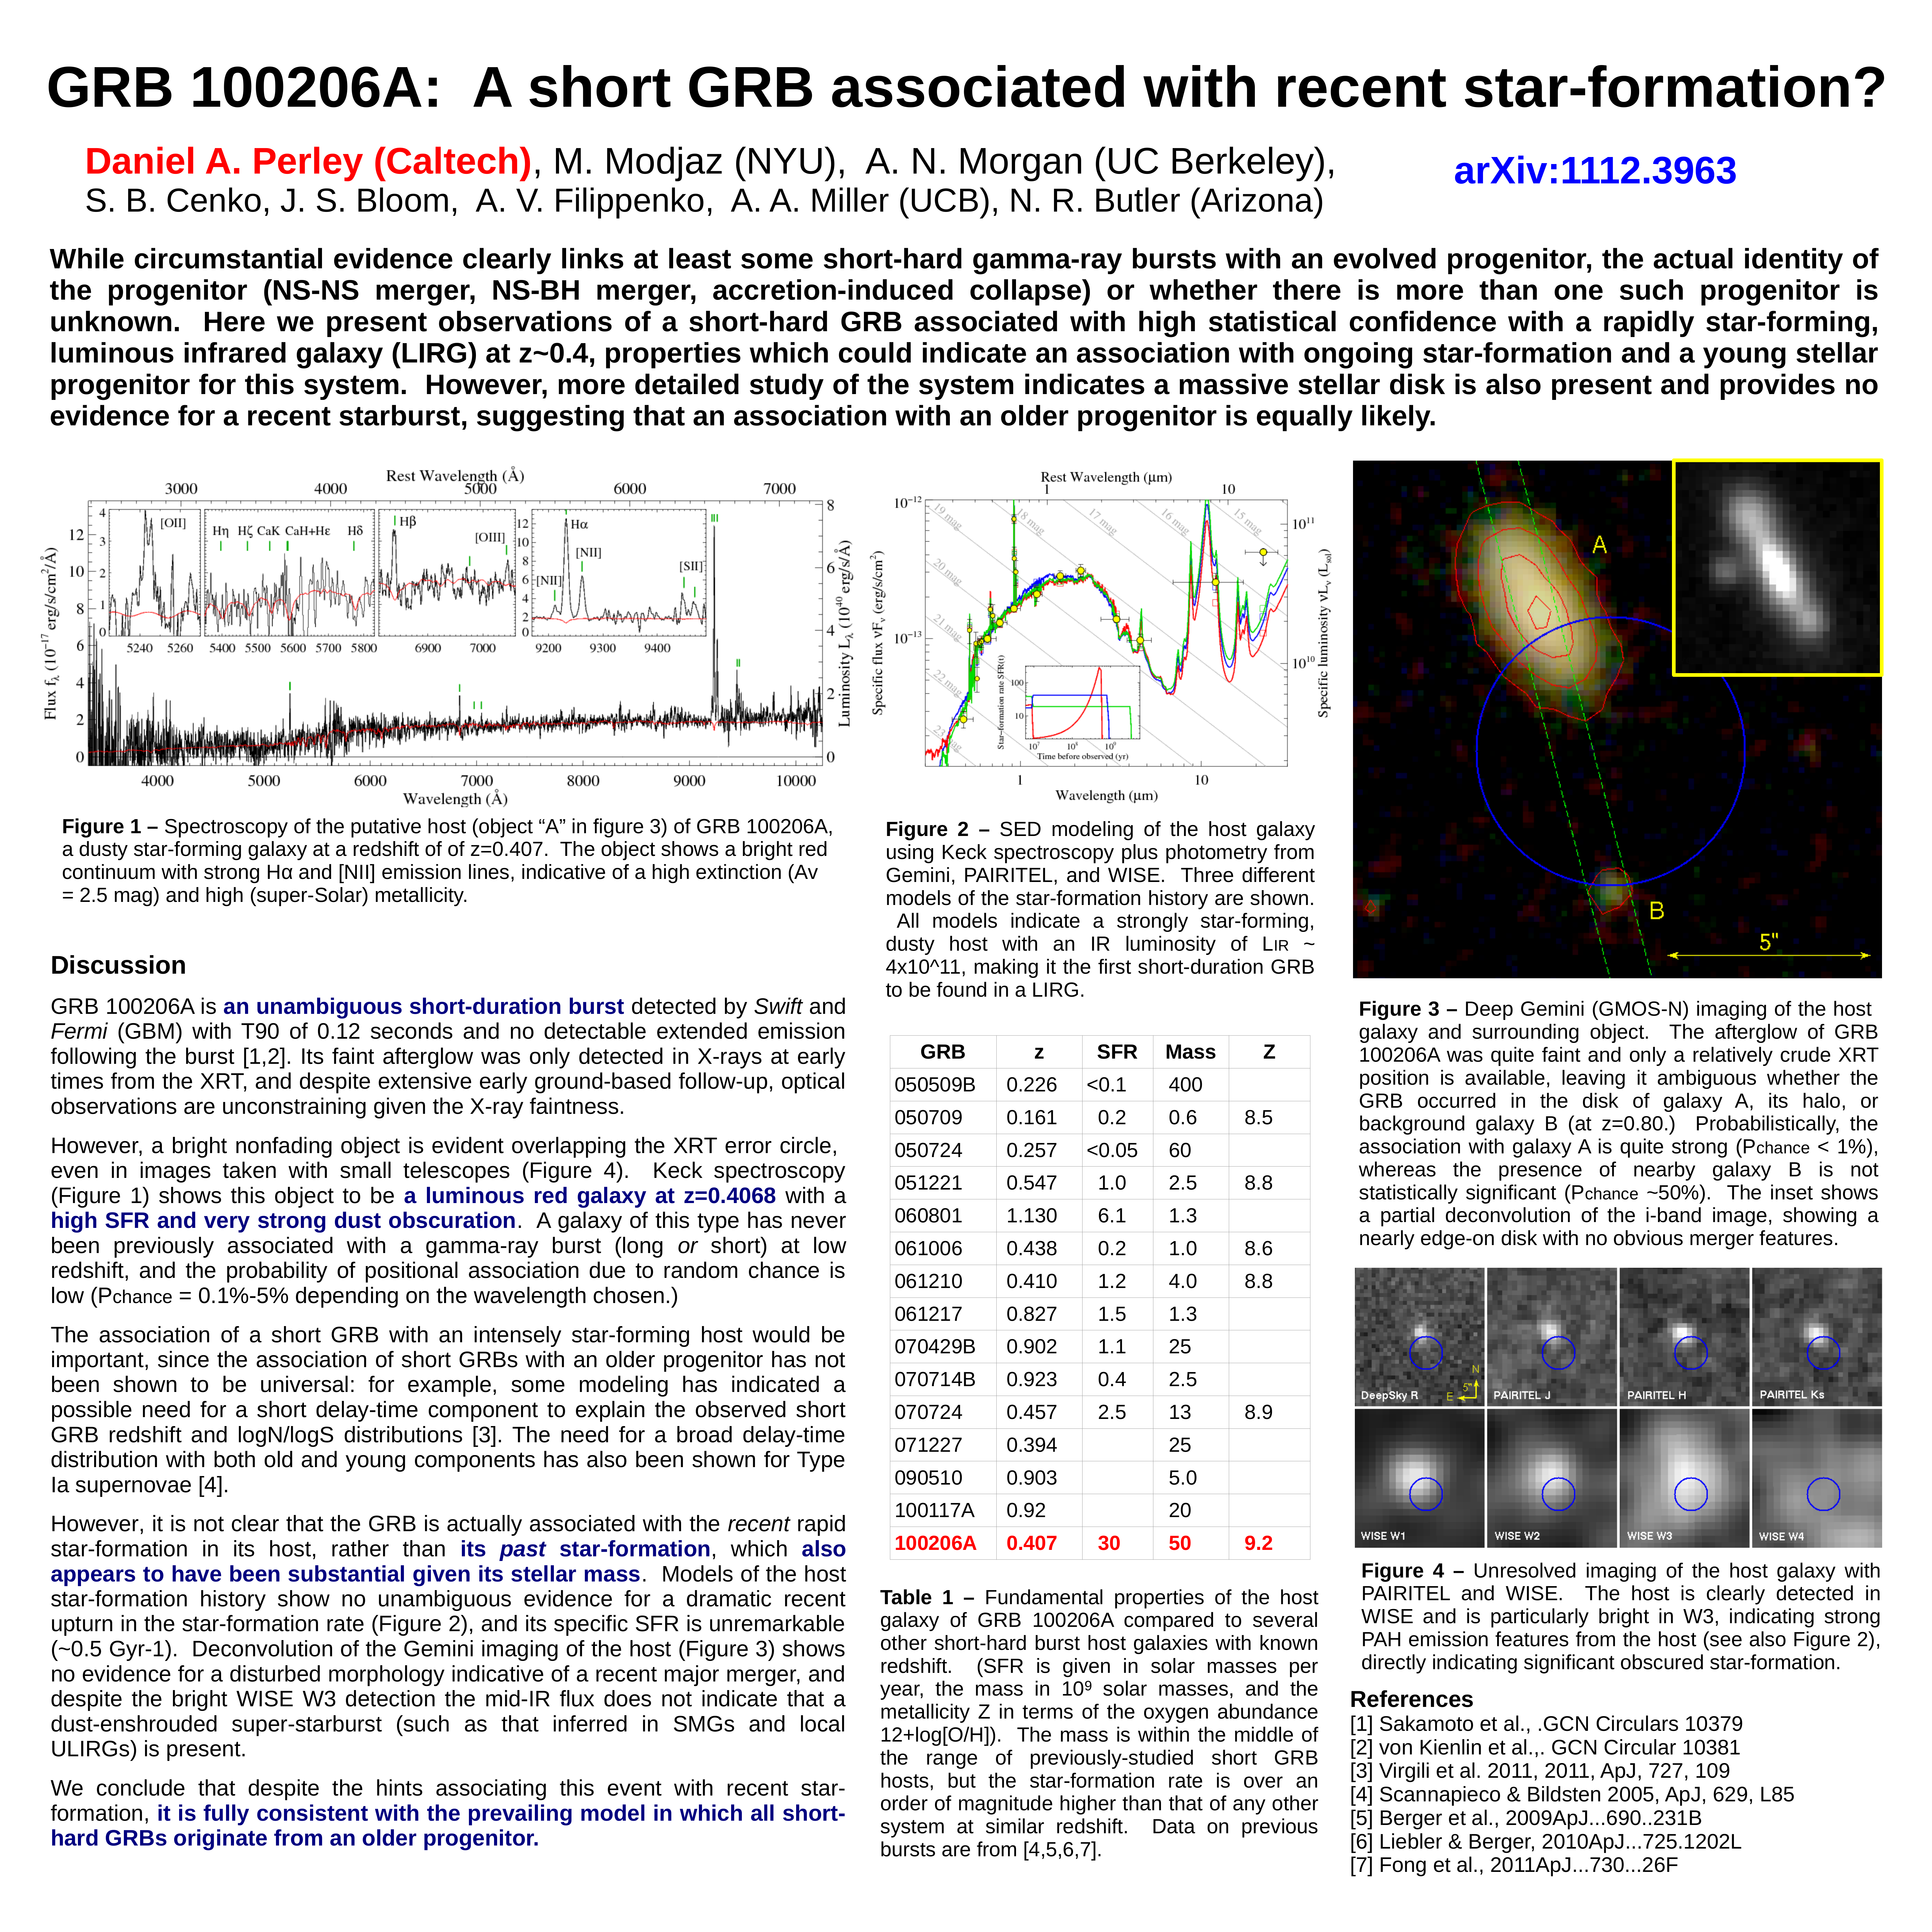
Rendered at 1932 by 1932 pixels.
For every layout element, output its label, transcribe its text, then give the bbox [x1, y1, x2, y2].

table_cell 100206A [890, 1527, 996, 1559]
table_cell 2.5 [1083, 1396, 1153, 1428]
table_cell [1229, 1134, 1310, 1166]
table_cell 2.5 [1153, 1363, 1229, 1396]
table_cell 8.6 [1229, 1232, 1310, 1265]
picture [1676, 462, 1880, 673]
table_cell 050724 [890, 1134, 996, 1166]
table_cell [1229, 1494, 1310, 1527]
table_cell 0.394 [997, 1429, 1082, 1461]
text_box arXiv:1112.3963 [1449, 146, 1771, 209]
table_cell 5.0 [1153, 1461, 1229, 1494]
table_cell 25 [1153, 1330, 1229, 1363]
table_cell 051221 [890, 1167, 996, 1199]
table_cell 0.407 [997, 1527, 1082, 1559]
text_box While circumstantial evidence clearly links at least some short-hard gamma-ray bursts with an evolved progenitor, the actual identity of the progenitor (NS-NS merger, NS-BH merger, accretion-induced collapse) or whether there is more than one such progenitor is unknown. Here we present observations of a short-hard GRB associated with high statistical confidence with a rapidly star-forming, luminous infrared galaxy (LIRG) at z~0.4, properties which could indicate an association with ongoing star-formation and a young stellar progenitor for this system. However, more detailed study of the system indicates a massive stellar disk is also present and provides no evidence for a recent starburst, suggesting that an association with an older progenitor is equally likely. [45, 240, 1886, 434]
table_cell 0.438 [997, 1232, 1082, 1265]
text_box Figure 1 – Spectroscopy of the putative host (object “A” in figure 3) of GRB 100206A, a dusty star-forming galaxy at a redshift of of z=0.407. The object shows a bright red continuum with strong Hα and [NII] emission lines, indicative of a high extinction (Av = 2.5 mag) and high (super-Solar) metallicity. [57, 812, 840, 909]
table_header GRB [890, 1036, 996, 1068]
table_cell 061217 [890, 1298, 996, 1330]
table_cell 090510 [890, 1461, 996, 1494]
picture [1353, 461, 1882, 978]
table_header z [997, 1036, 1082, 1068]
table_cell 0.903 [997, 1461, 1082, 1494]
table_cell [1229, 1461, 1310, 1494]
table_cell 1.1 [1083, 1330, 1153, 1363]
picture [36, 466, 863, 807]
table_cell 0.547 [997, 1167, 1082, 1199]
table_cell 8.8 [1229, 1265, 1310, 1298]
text_box References [1] Sakamoto et al., .GCN Circulars 10379 [2] von Kienlin et al.,. GCN Circular 10381 [3] Virgili et al. 2011, 2011, ApJ, 727, 109 [4] Scannapieco & Bildsten 2005, ApJ, 629, L85 [5] Berger et al., 2009ApJ...690..231B [6] Liebler & Berger, 2010ApJ...725.1202L [7] Fong et al., 2011ApJ...730...26F [1345, 1684, 1886, 1903]
table_header Mass [1153, 1036, 1229, 1068]
table_cell 60 [1153, 1134, 1229, 1166]
table_cell 0.902 [997, 1330, 1082, 1363]
table_cell 1.5 [1083, 1298, 1153, 1330]
table_cell 070724 [890, 1396, 996, 1428]
table_cell 0.161 [997, 1101, 1082, 1134]
table_cell [1229, 1330, 1310, 1363]
text_box Daniel A. Perley (Caltech), M. Modjaz (NYU), A. N. Morgan (UC Berkeley), S. B. Cenko, J. S. Bloom, A. V. Filippenko, A. A. Miller (UCB), N. R. Butler (Arizona) [80, 138, 1380, 230]
table_cell 2.5 [1153, 1167, 1229, 1199]
table_cell 25 [1153, 1429, 1229, 1461]
table_cell 0.2 [1083, 1101, 1153, 1134]
table_cell 9.2 [1229, 1527, 1310, 1559]
table_cell <0.05 [1083, 1134, 1153, 1166]
table_cell 8.8 [1229, 1167, 1310, 1199]
picture [865, 465, 1336, 807]
table_cell [1083, 1429, 1153, 1461]
table_header Z [1229, 1036, 1310, 1068]
table_cell 0.257 [997, 1134, 1082, 1166]
table_header SFR [1083, 1036, 1153, 1068]
table_cell [1083, 1494, 1153, 1527]
table_cell [1229, 1363, 1310, 1396]
table_cell 050509B [890, 1068, 996, 1101]
table_cell 30 [1083, 1527, 1153, 1559]
table_cell 0.2 [1083, 1232, 1153, 1265]
table_cell 8.9 [1229, 1396, 1310, 1428]
table_cell 0.6 [1153, 1101, 1229, 1134]
table_cell 1.130 [997, 1199, 1082, 1232]
text_box Figure 3 – Deep Gemini (GMOS-N) imaging of the host galaxy and surrounding object. The afterglow of GRB 100206A was quite faint and only a relatively crude XRT position is available, leaving it ambiguous whether the GRB occurred in the disk of galaxy A, its halo, or background galaxy B (at z=0.80.) Probabilistically, the association with galaxy A is quite strong (Pchance < 1%), whereas the presence of nearby galaxy B is not statistically significant (Pchance ~50%). The inset shows a partial deconvolution of the i-band image, showing a nearly edge-on disk with no obvious merger features. [1355, 995, 1884, 1252]
table_cell 1.0 [1083, 1167, 1153, 1199]
text_box Table 1 – Fundamental properties of the host galaxy of GRB 100206A compared to several other short-hard burst host galaxies with known redshift. (SFR is given in solar masses per year, the mass in 109 solar masses, and the metallicity Z in terms of the oxygen abundance 12+log[O/H]). The mass is within the middle of the range of previously-studied short GRB hosts, but the star-formation rate is over an order of magnitude higher than that of any other system at similar redshift. Data on previous bursts are from [4,5,6,7]. [876, 1583, 1324, 1864]
text_box GRB 100206A: A short GRB associated with recent star-formation? [42, 52, 1893, 121]
text_box Figure 2 – SED modeling of the host galaxy using Keck spectroscopy plus photometry from Gemini, PAIRITEL, and WISE. Three different models of the star-formation history are shown. All models indicate a strongly star-forming, dusty host with an IR luminosity of LIR ~ 4x10^11, making it the first short-duration GRB to be found in a LIRG. [881, 815, 1320, 1003]
table_cell 1.3 [1153, 1298, 1229, 1330]
table_cell 13 [1153, 1396, 1229, 1428]
table_cell [1229, 1298, 1310, 1330]
table_cell 4.0 [1153, 1265, 1229, 1298]
text_box Discussion GRB 100206A is an unambiguous short-duration burst detected by Swift and Fermi (GBM) with T90 of 0.12 seconds and no detectable extended emission following the burst [1,2]. Its faint afterglow was only detected in X-rays at early times from the XRT, and despite extensive early ground-based follow-up, optical observations are unconstraining given the X-ray faintness. However, a bright nonfading object is evident overlapping the XRT error circle, even in images taken with small telescopes (Figure 4). Keck spectroscopy (Figure 1) shows this object to be a luminous red galaxy at z=0.4068 with a high SFR and very strong dust obscuration. A galaxy of this type has never been previously associated with a gamma-ray burst (long or short) at low redshift, and the probability of positional association due to random chance is low (Pchance = 0.1%-5% depending on the wavelength chosen.) The association of a short GRB with an intensely star-forming host would be important, since the association of short GRBs with an older progenitor has not been shown to be universal: for example, some modeling has indicated a possible need for a short delay-time component to explain the observed short GRB redshift and logN/logS distributions [3]. The need for a broad delay-time distribution with both old and young components has also been shown for Type Ia supernovae [4]. However, it is not clear that the GRB is actually associated with the recent rapid star-formation in its host, rather than its past star-formation, which also appears to have been substantial given its stellar mass. Models of the host star-formation history show no unambiguous evidence for a dramatic recent upturn in the star-formation rate (Figure 2), and its specific SFR is unremarkable (~0.5 Gyr-1). Deconvolution of the Gemini imaging of the host (Figure 3) shows no evidence for a disturbed morphology indicative of a recent major merger, and despite the bright WISE W3 detection the mid-IR flux does not indicate that a dust-enshrouded super-starburst (such as that inferred in SMGs and local ULIRGs) is present. We conclude that despite the hints associating this event with recent star-formation, it is fully consistent with the prevailing model in which all short-hard GRBs originate from an older progenitor. [46, 949, 851, 1853]
table_cell 0.92 [997, 1494, 1082, 1527]
table_cell [1083, 1461, 1153, 1494]
table_cell 400 [1153, 1068, 1229, 1101]
table_cell 6.1 [1083, 1199, 1153, 1232]
table_cell 0.410 [997, 1265, 1082, 1298]
table_cell 100117A [890, 1494, 996, 1527]
text_box Figure 4 – Unresolved imaging of the host galaxy with PAIRITEL and WISE. The host is clearly detected in WISE and is particularly bright in W3, indicating strong PAH emission features from the host (see also Figure 2), directly indicating significant obscured star-formation. [1357, 1557, 1886, 1683]
table_cell 20 [1153, 1494, 1229, 1527]
table_cell 8.5 [1229, 1101, 1310, 1134]
picture [1355, 1268, 1884, 1548]
table_cell <0.1 [1083, 1068, 1153, 1101]
table_cell 1.3 [1153, 1199, 1229, 1232]
table_cell 0.827 [997, 1298, 1082, 1330]
table_cell 1.0 [1153, 1232, 1229, 1265]
table_cell 1.2 [1083, 1265, 1153, 1298]
table_cell 071227 [890, 1429, 996, 1461]
table_cell 50 [1153, 1527, 1229, 1559]
table_cell 061210 [890, 1265, 996, 1298]
table_cell 0.923 [997, 1363, 1082, 1396]
table_cell 060801 [890, 1199, 996, 1232]
table_cell [1229, 1068, 1310, 1101]
table_cell 070429B [890, 1330, 996, 1363]
table_cell [1229, 1429, 1310, 1461]
table_cell 0.4 [1083, 1363, 1153, 1396]
table_cell 070714B [890, 1363, 996, 1396]
table_cell 061006 [890, 1232, 996, 1265]
table_cell 050709 [890, 1101, 996, 1134]
table_cell [1229, 1199, 1310, 1232]
table_cell 0.226 [997, 1068, 1082, 1101]
table_cell 0.457 [997, 1396, 1082, 1428]
